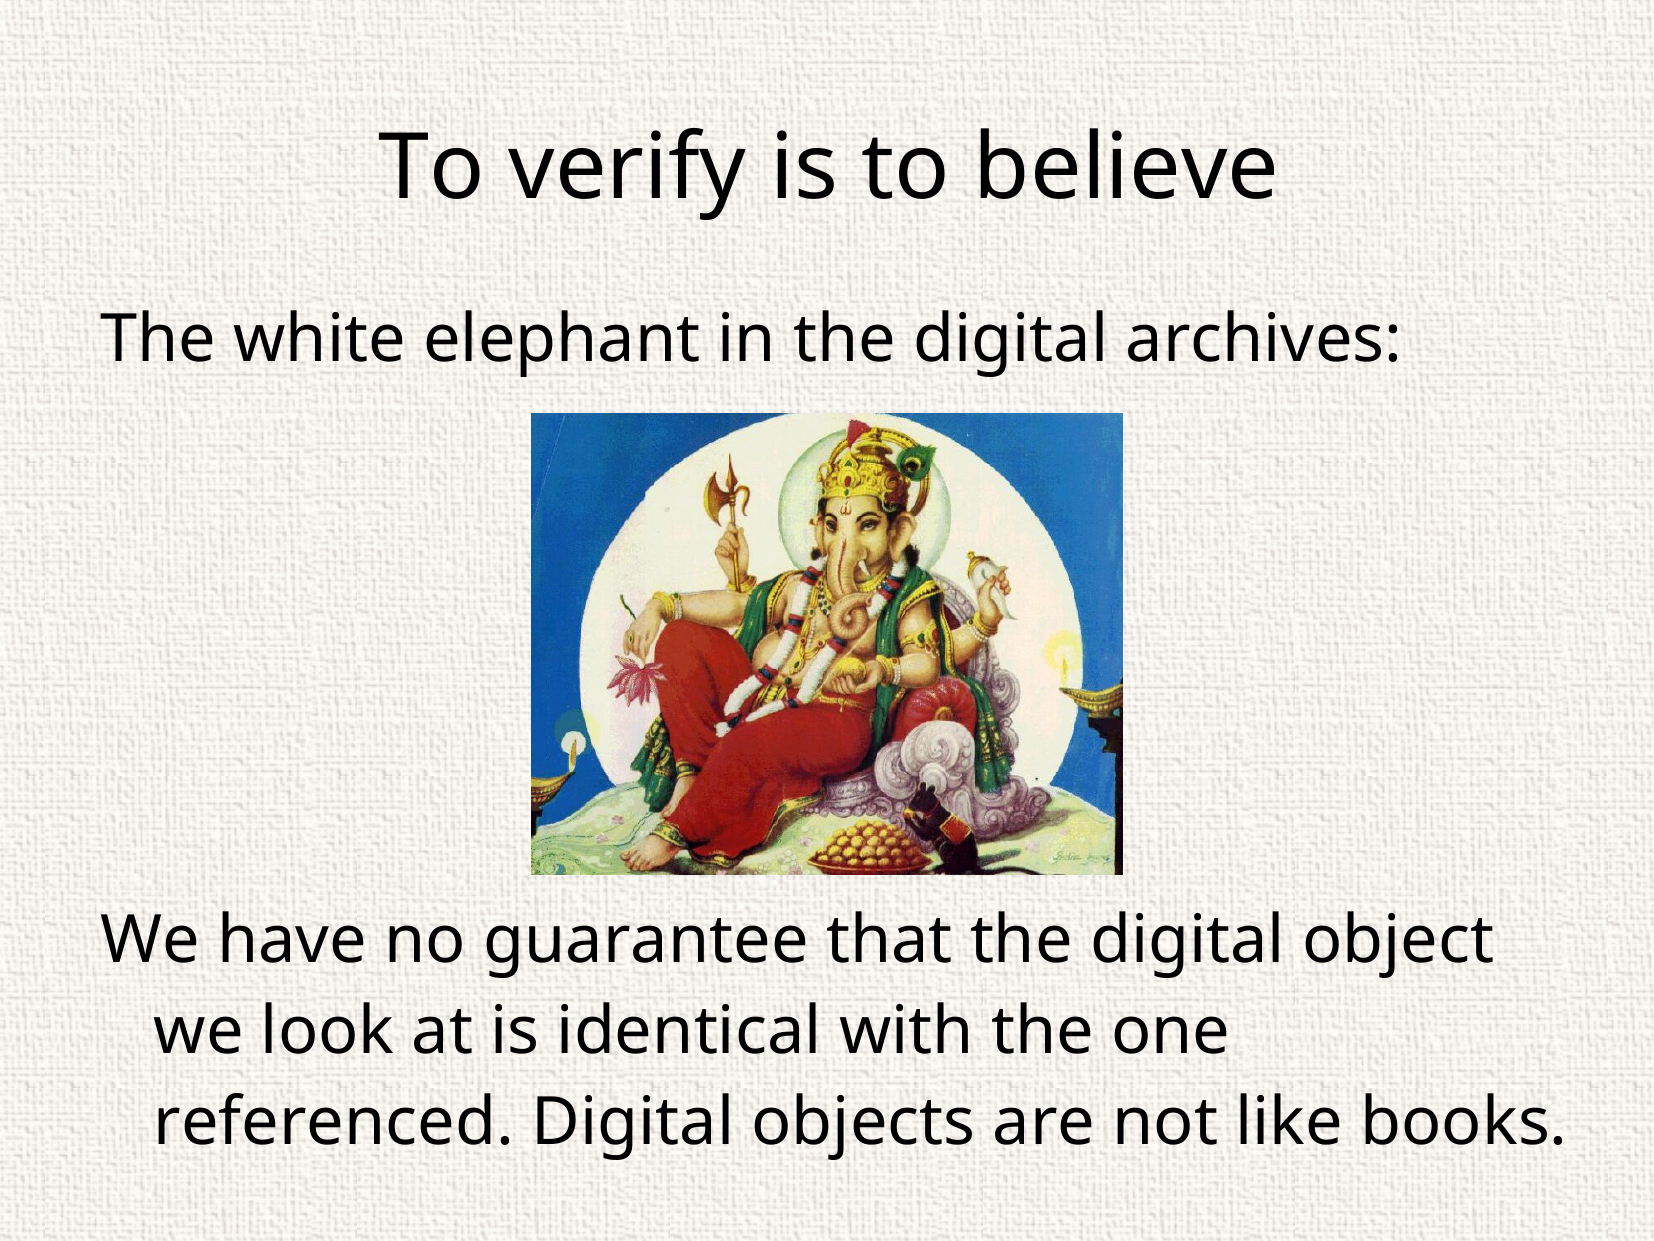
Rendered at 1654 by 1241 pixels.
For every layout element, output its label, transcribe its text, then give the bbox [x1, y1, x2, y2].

picture [0, 0, 1654, 1241]
list The white elephant in the digital archives: We have no guarantee that the digital object we look at is identical with the one referenced. Digital objects are not like books. [82, 290, 1571, 1152]
title To verify is to believe [123, 59, 1536, 267]
